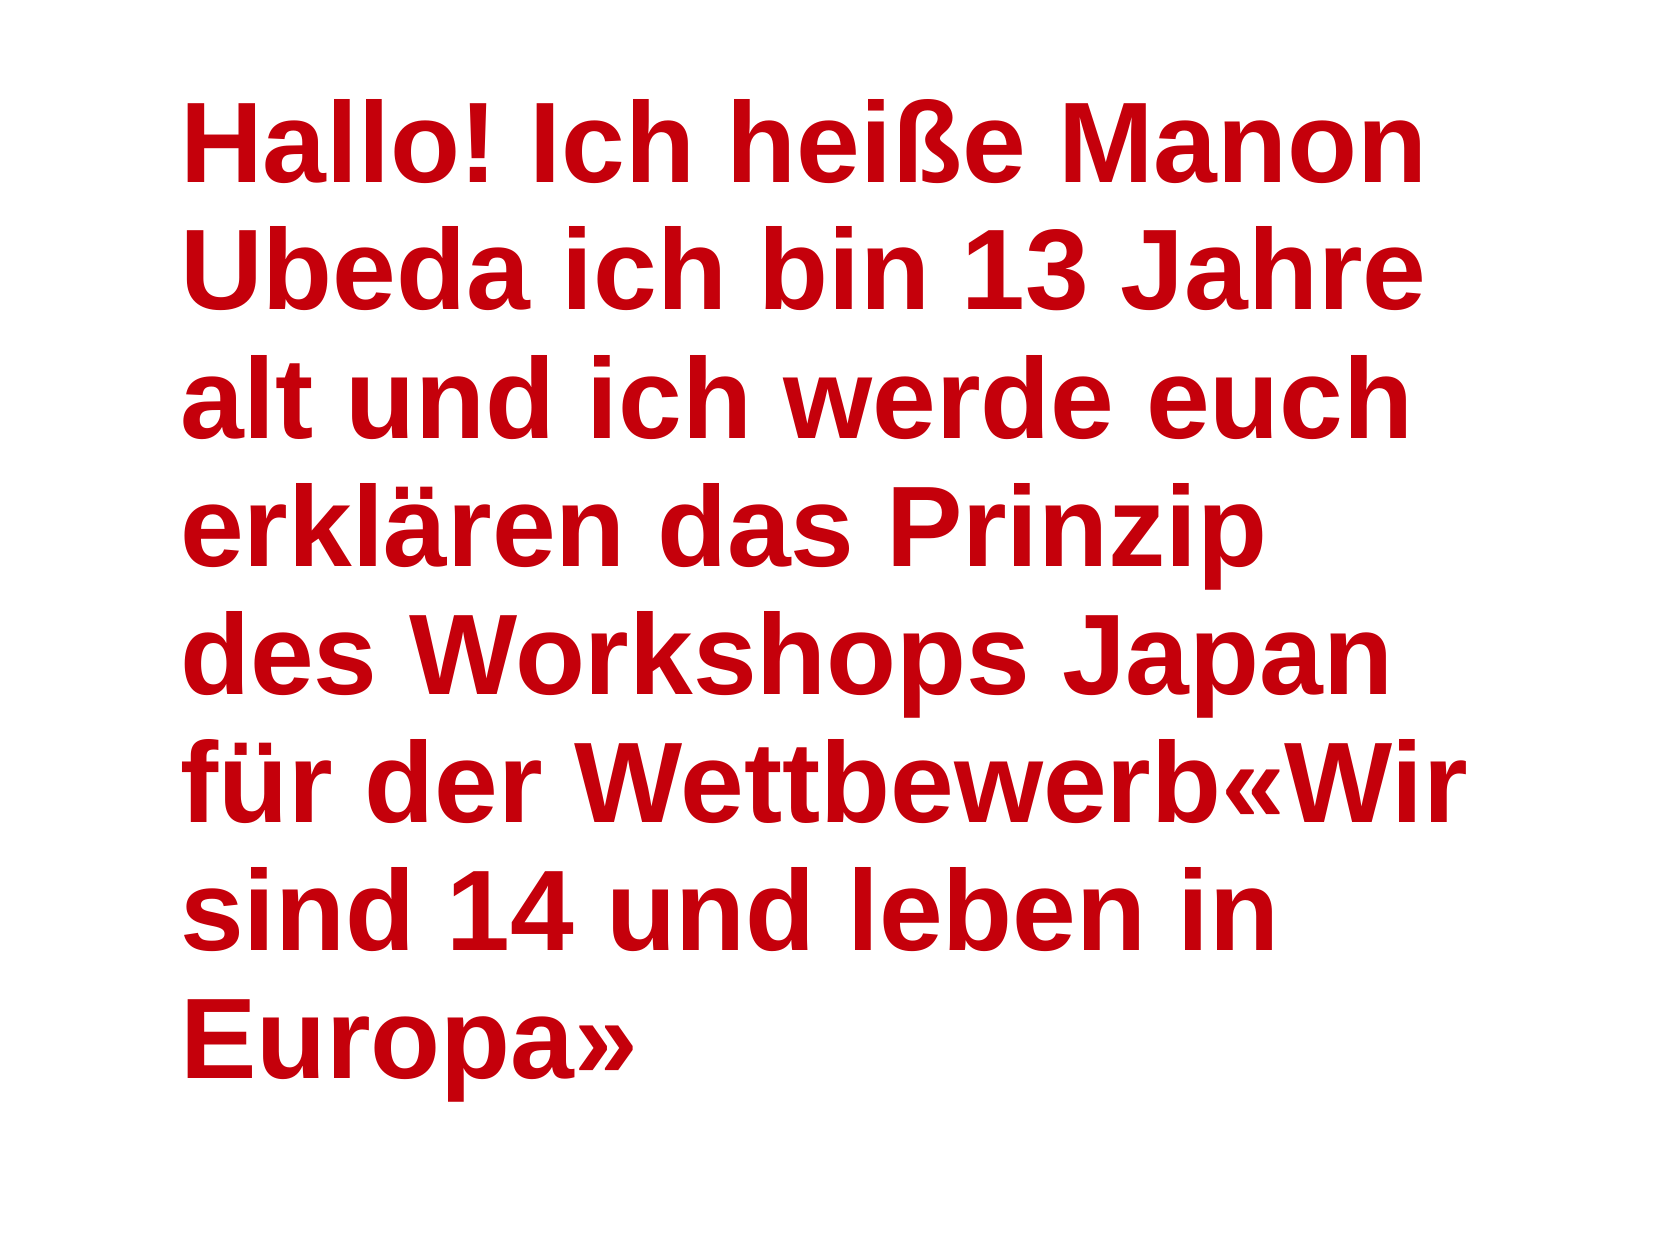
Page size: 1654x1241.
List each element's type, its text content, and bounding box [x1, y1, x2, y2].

text_box Hallo! Ich heiße Manon Ubeda ich bin 13 Jahre alt und ich werde euch erklären das Prinzip des Workshops Japan für der Wettbewerb«Wir sind 14 und leben in Europa» [165, 70, 1512, 1110]
